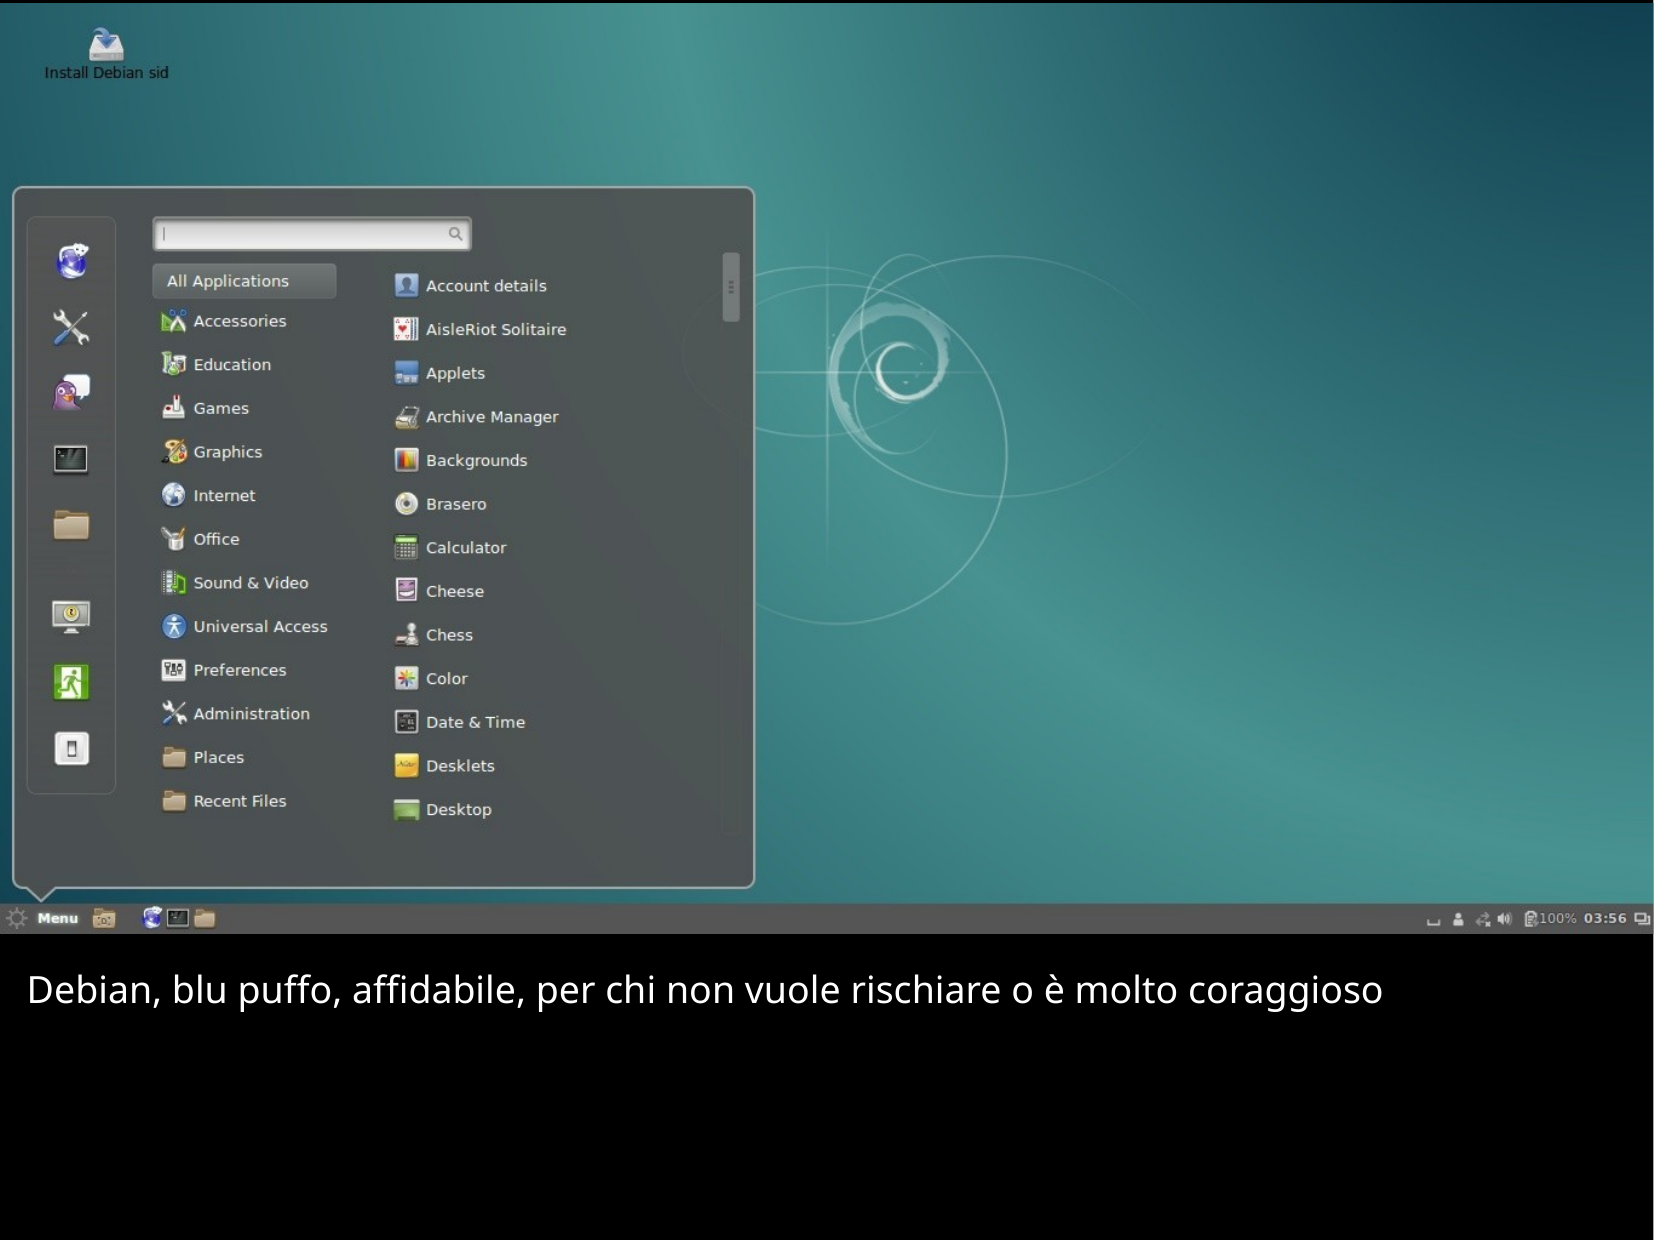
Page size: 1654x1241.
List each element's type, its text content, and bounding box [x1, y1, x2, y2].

picture [0, 3, 1654, 934]
text_box Debian, blu puffo, affidabile, per chi non vuole rischiare o è molto coraggioso [11, 956, 1607, 1014]
